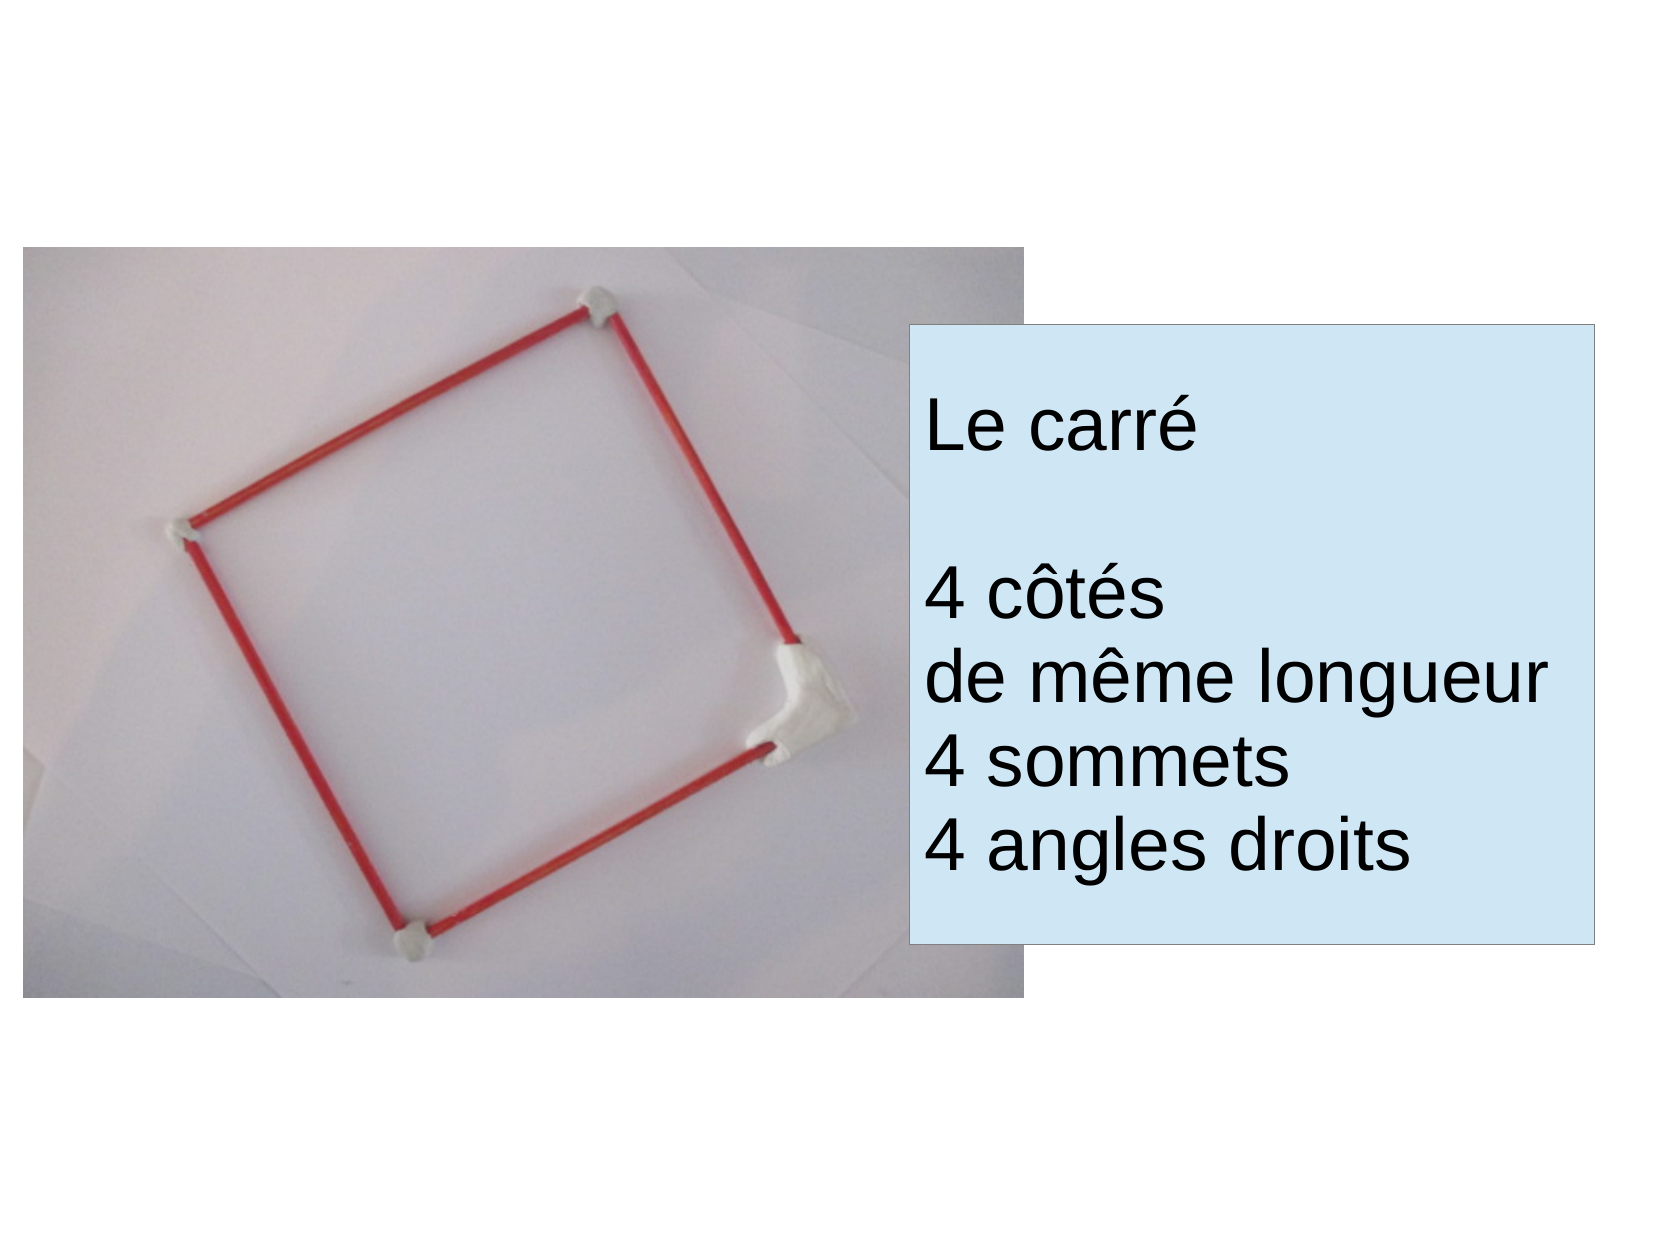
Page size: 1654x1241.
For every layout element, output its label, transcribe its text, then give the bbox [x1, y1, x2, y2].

picture [23, 247, 1024, 998]
text_box Le carré 4 côtés de même longueur 4 sommets 4 angles droits [909, 324, 1595, 945]
